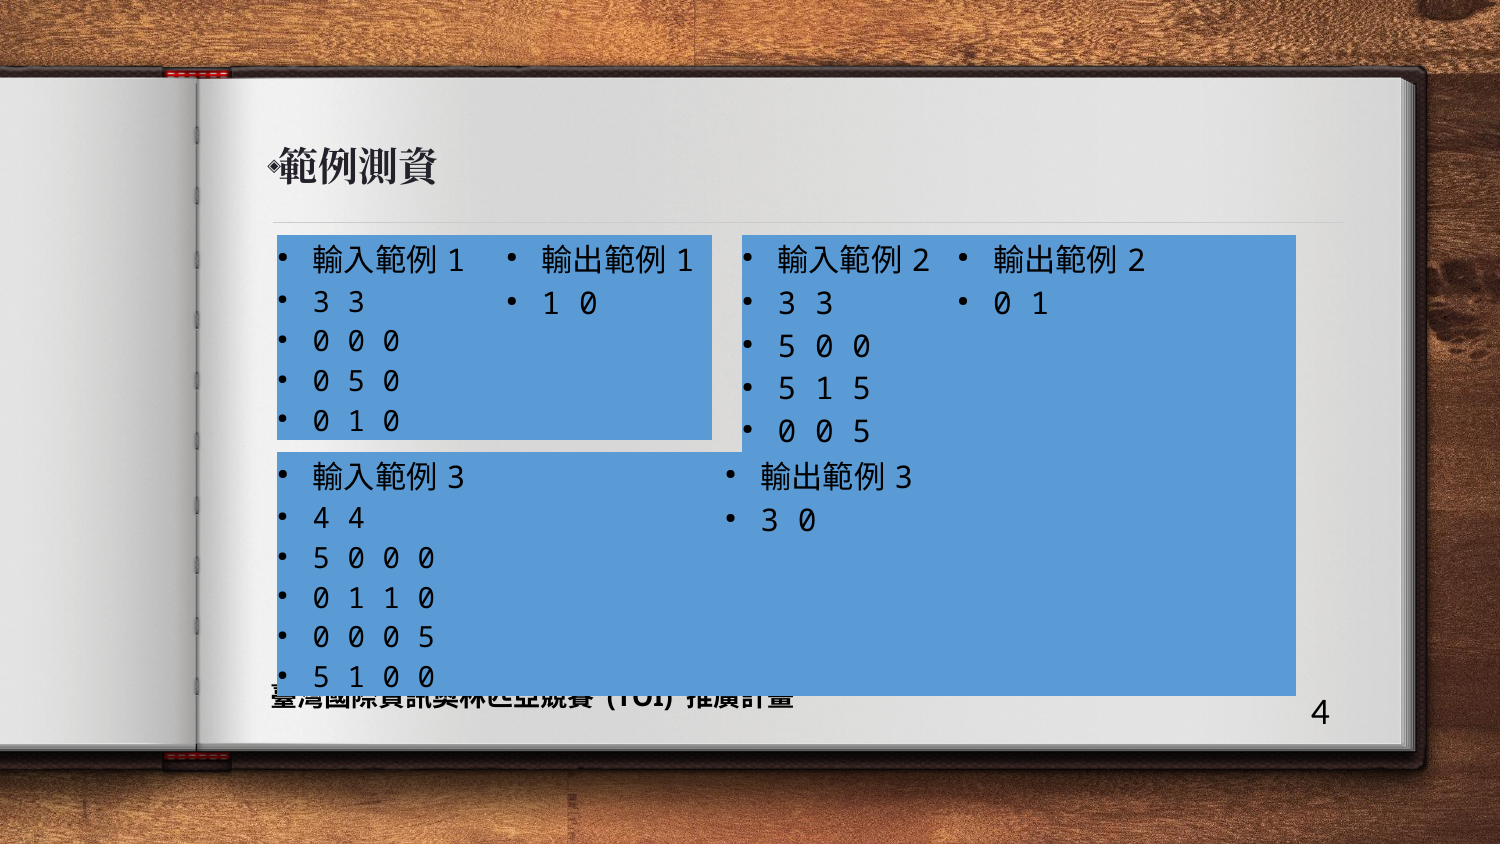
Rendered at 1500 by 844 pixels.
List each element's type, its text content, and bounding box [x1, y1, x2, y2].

table_header 輸入範例3 4 4 5 0 0 0 0 1 1 0 0 0 0 5 5 1 0 0 [277, 452, 725, 696]
table_header 輸出範例1 1 0 [506, 235, 712, 440]
table_header 輸入範例1 3 3 0 0 0 0 5 0 0 1 0 [277, 235, 506, 440]
table_header 輸出範例3 3 0 [725, 452, 1296, 696]
list 範例測資 [252, 126, 1194, 205]
text_box [1295, 672, 1386, 737]
table_header 輸出範例2 0 1 [958, 235, 1296, 452]
table_header 輸入範例2 3 3 5 0 0 5 1 5 0 0 5 [742, 235, 958, 452]
